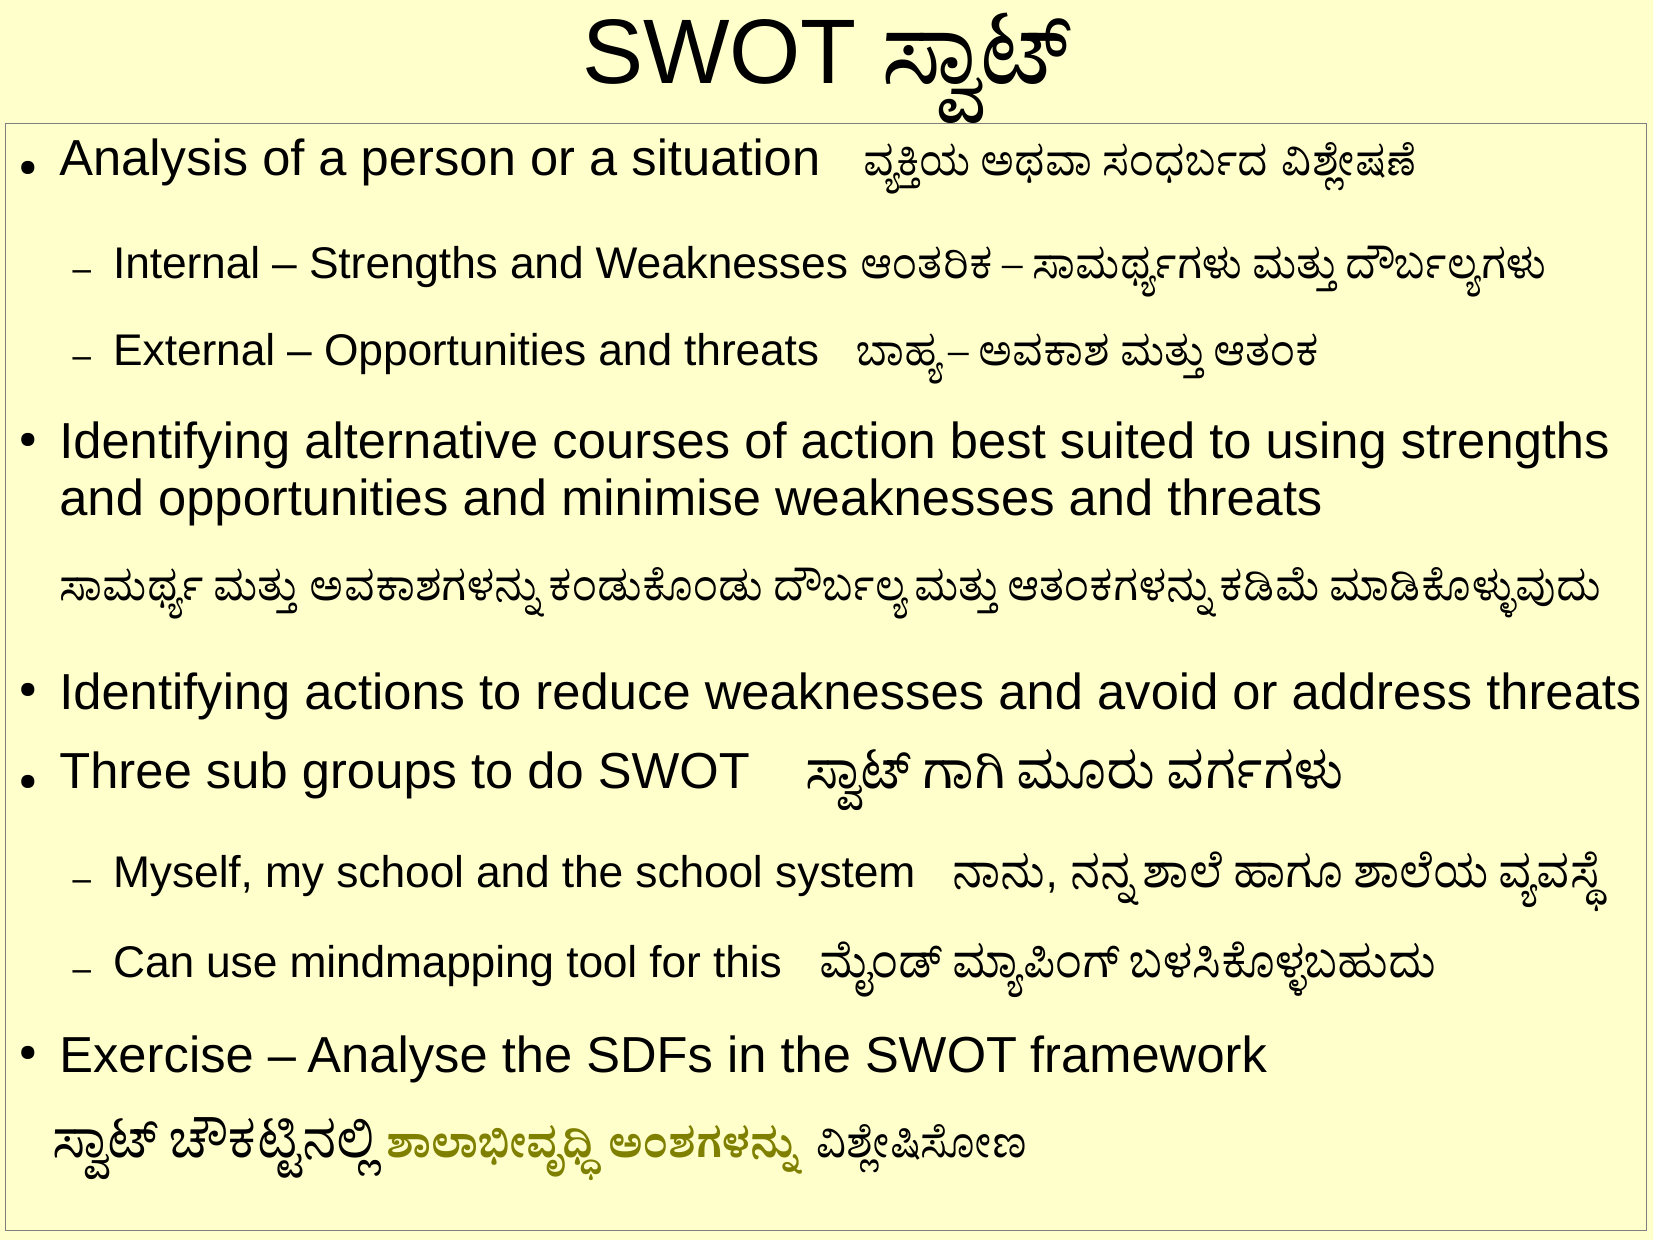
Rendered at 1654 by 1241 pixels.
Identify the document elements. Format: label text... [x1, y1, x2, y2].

title SWOT ಸ್ವಾಟ್ [82, 1, 1571, 123]
list Analysis of a person or a situation ವ್ಯಕ್ತಿಯ ಅಥವಾ ಸಂಧರ್ಬದ ವಿಶ್ಲೇಷಣೆ Internal – Strengths and Weaknesses ಆಂತರಿಕ – ಸಾಮರ್ಥ್ಯಗಳು ಮತ್ತು ದೌರ್ಬಲ್ಯಗಳು External – Opportunities and threats ಬಾಹ್ಯ – ಅವಕಾಶ ಮತ್ತು ಆತಂಕ Identifying alternative courses of action best suited to using strengths and opportunities and minimise weaknesses and threats ಸಾಮರ್ಥ್ಯ ಮತ್ತು ಅವಕಾಶಗಳನ್ನು ಕಂಡುಕೊಂಡು ದೌರ್ಬಲ್ಯ ಮತ್ತು ಆತಂಕಗಳನ್ನು ಕಡಿಮೆ ಮಾಡಿಕೊಳ್ಳುವುದು Identifying actions to reduce weaknesses and avoid or address threats Three sub groups to do SWOT ಸ್ವಾಟ್ ಗಾಗಿ ಮೂರು ವರ್ಗಗಳು Myself, my school and the school system ನಾನು, ನನ್ನ ಶಾಲೆ ಹಾಗೂ ಶಾಲೆಯ ವ್ಯವಸ್ಥೆ Can use mindmapping tool for this ಮೈಂಡ್ ಮ್ಯಾಪಿಂಗ್ ಬಳಸಿಕೊಳ್ಳಬಹುದು Exercise – Analyse the SDFs in the SWOT framework ಸ್ವಾಟ್ ಚೌಕಟ್ಟಿನಲ್ಲಿ ಶಾಲಾಭೀವೃಧ್ಧಿ ಅಂಶಗಳನ್ನು ವಿಶ್ಲೇಷಿಸೋಣ [5, 123, 1647, 1231]
